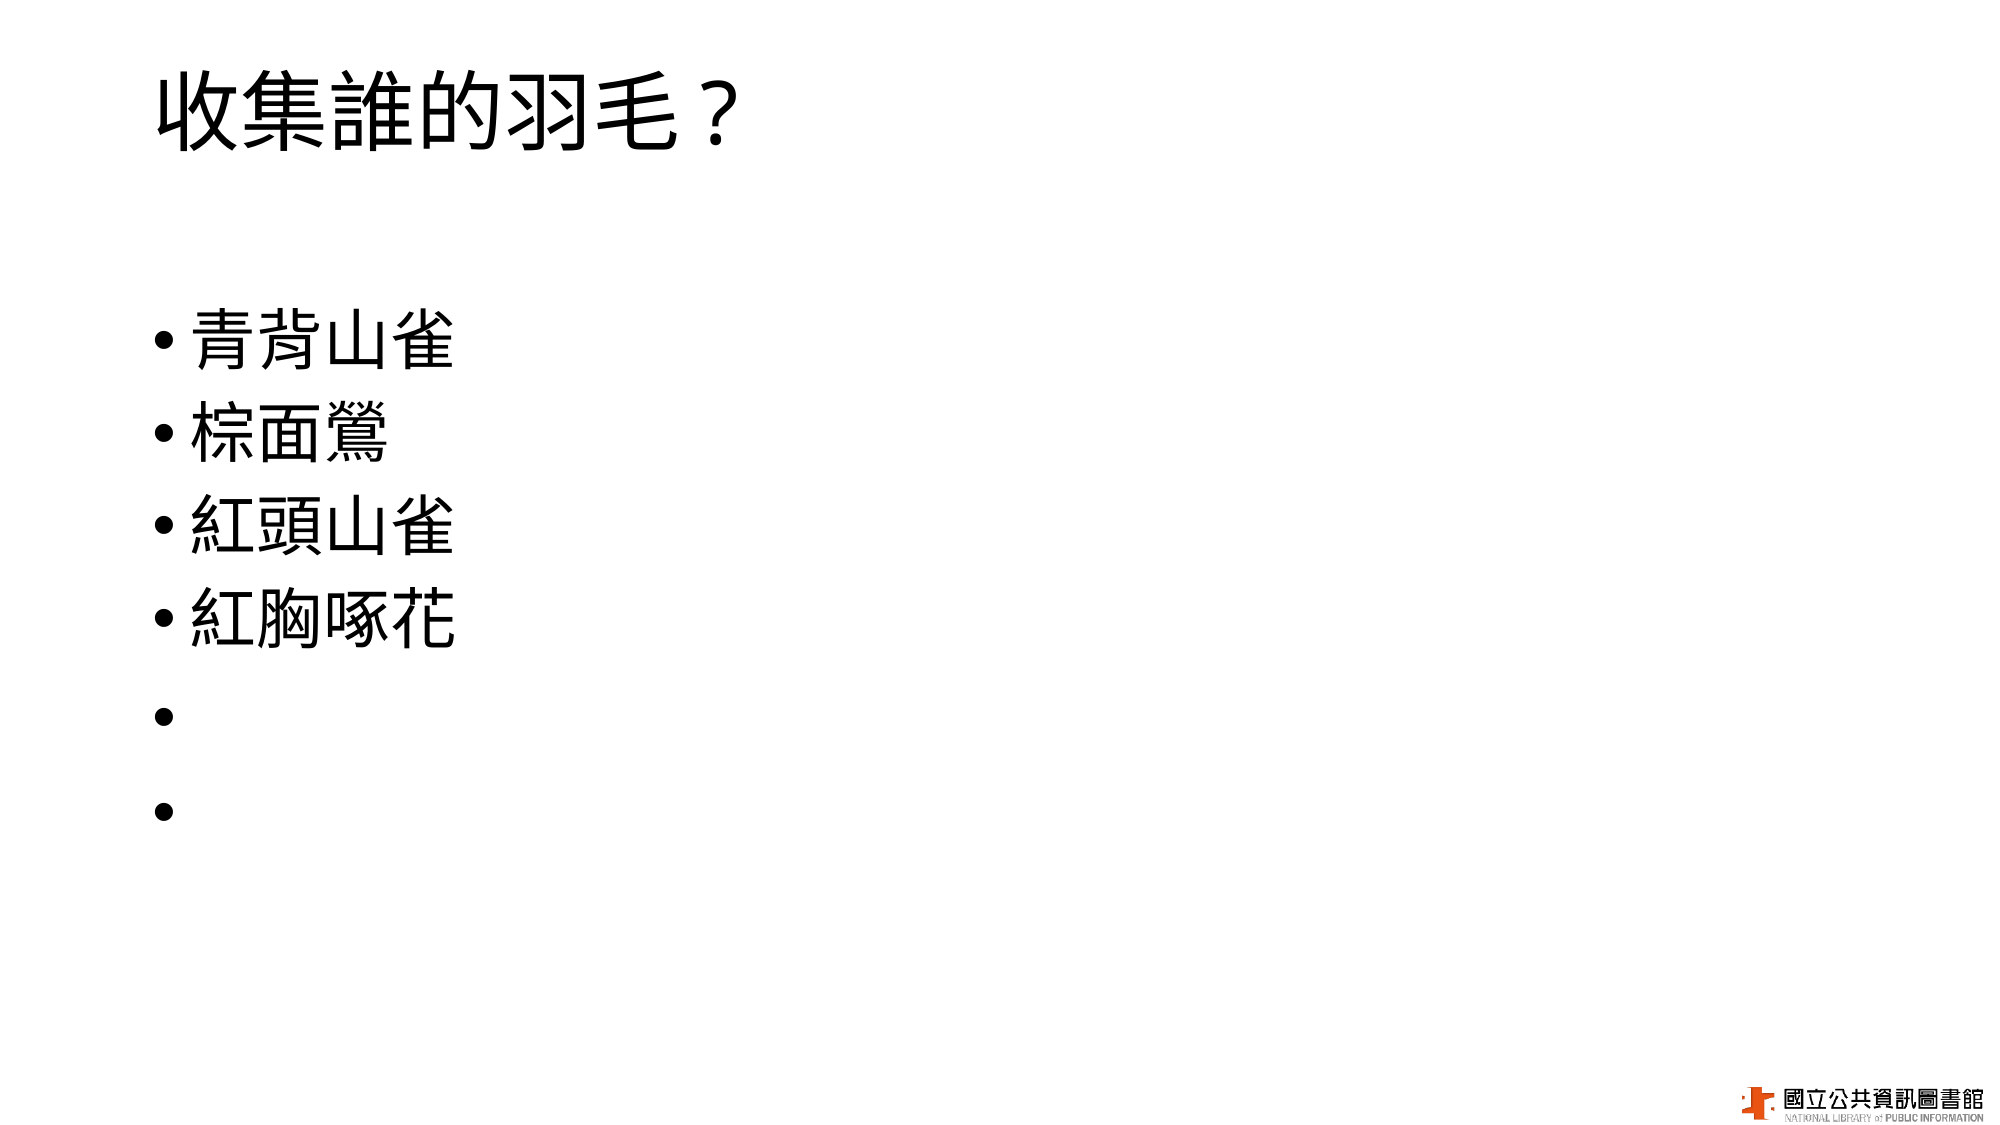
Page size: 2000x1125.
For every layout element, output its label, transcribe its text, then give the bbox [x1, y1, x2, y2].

list 青背山雀 棕面鶯 紅頭山雀 紅胸啄花 [137, 299, 1863, 1014]
title 收集誰的羽毛? [137, 59, 1863, 278]
